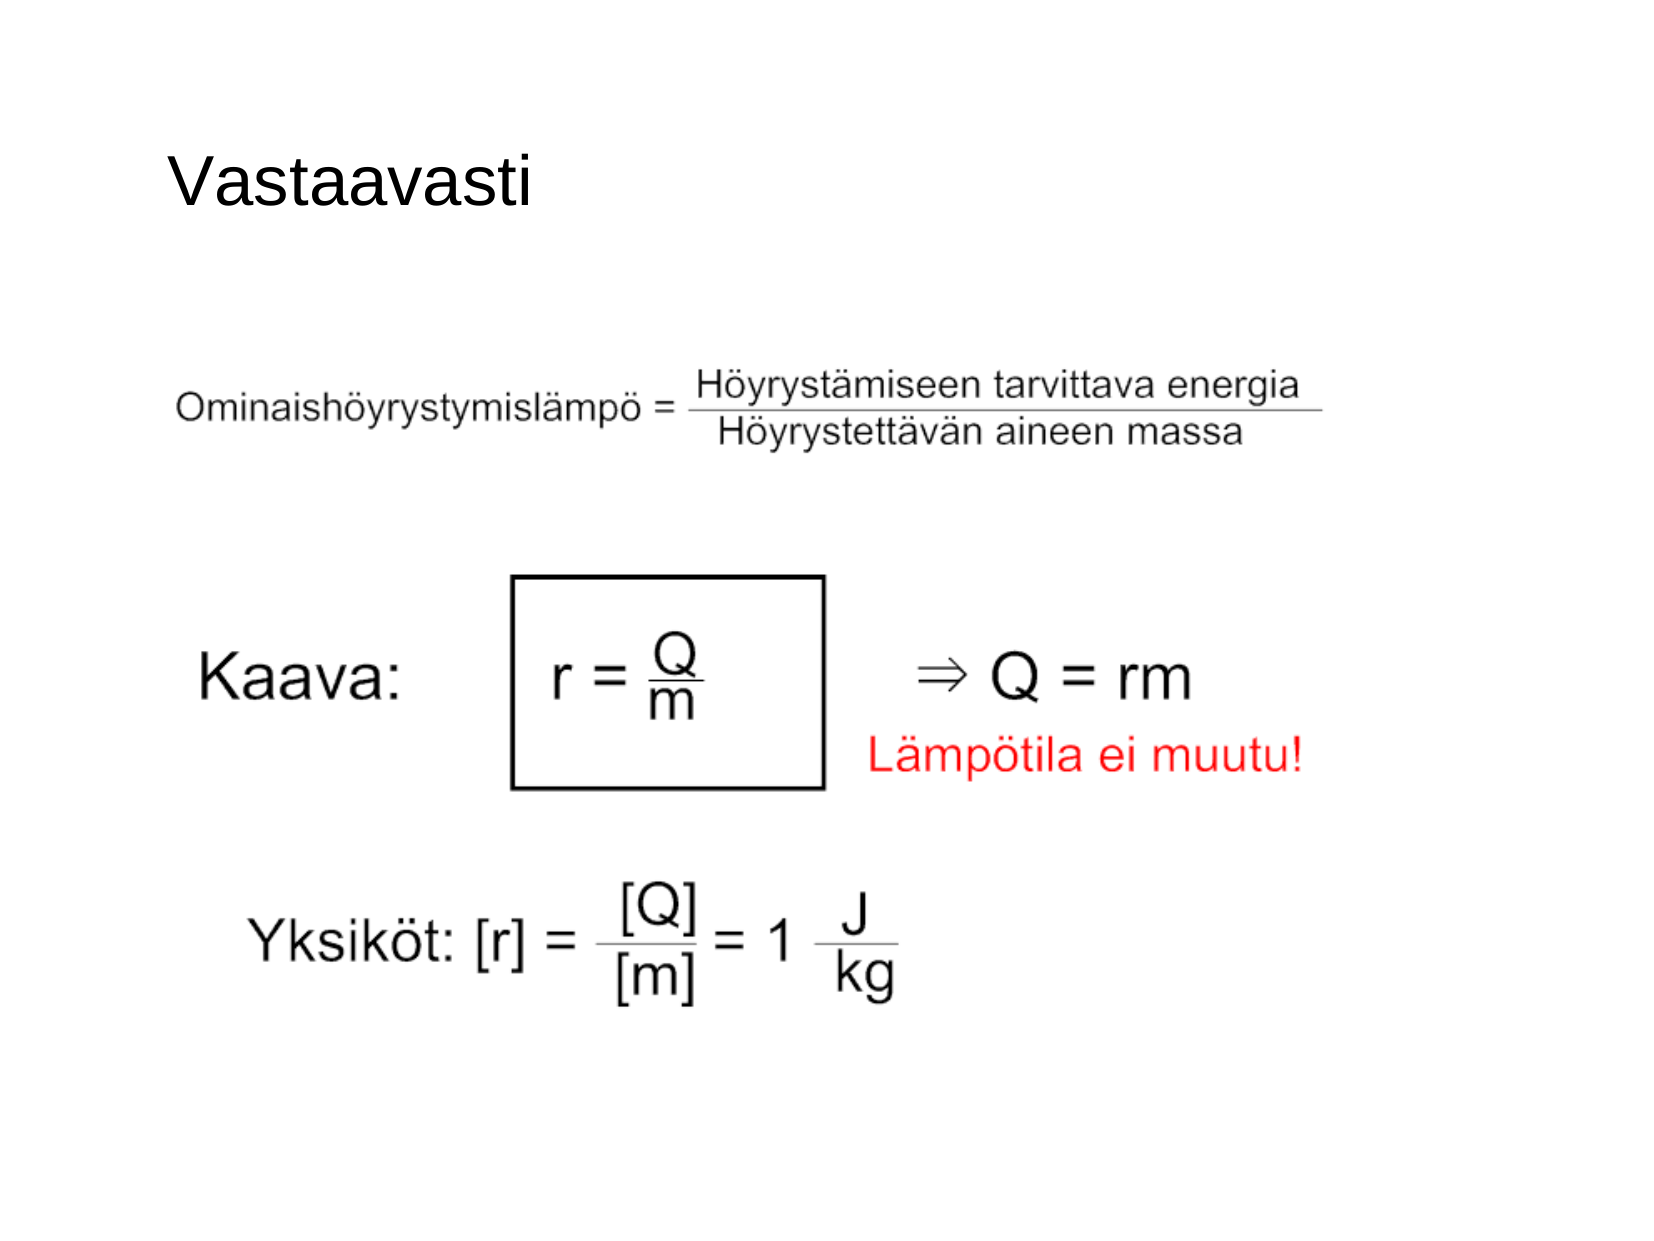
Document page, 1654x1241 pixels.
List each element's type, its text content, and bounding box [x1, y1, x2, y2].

text_box Vastaavasti [152, 130, 780, 225]
picture [125, 283, 1371, 1058]
